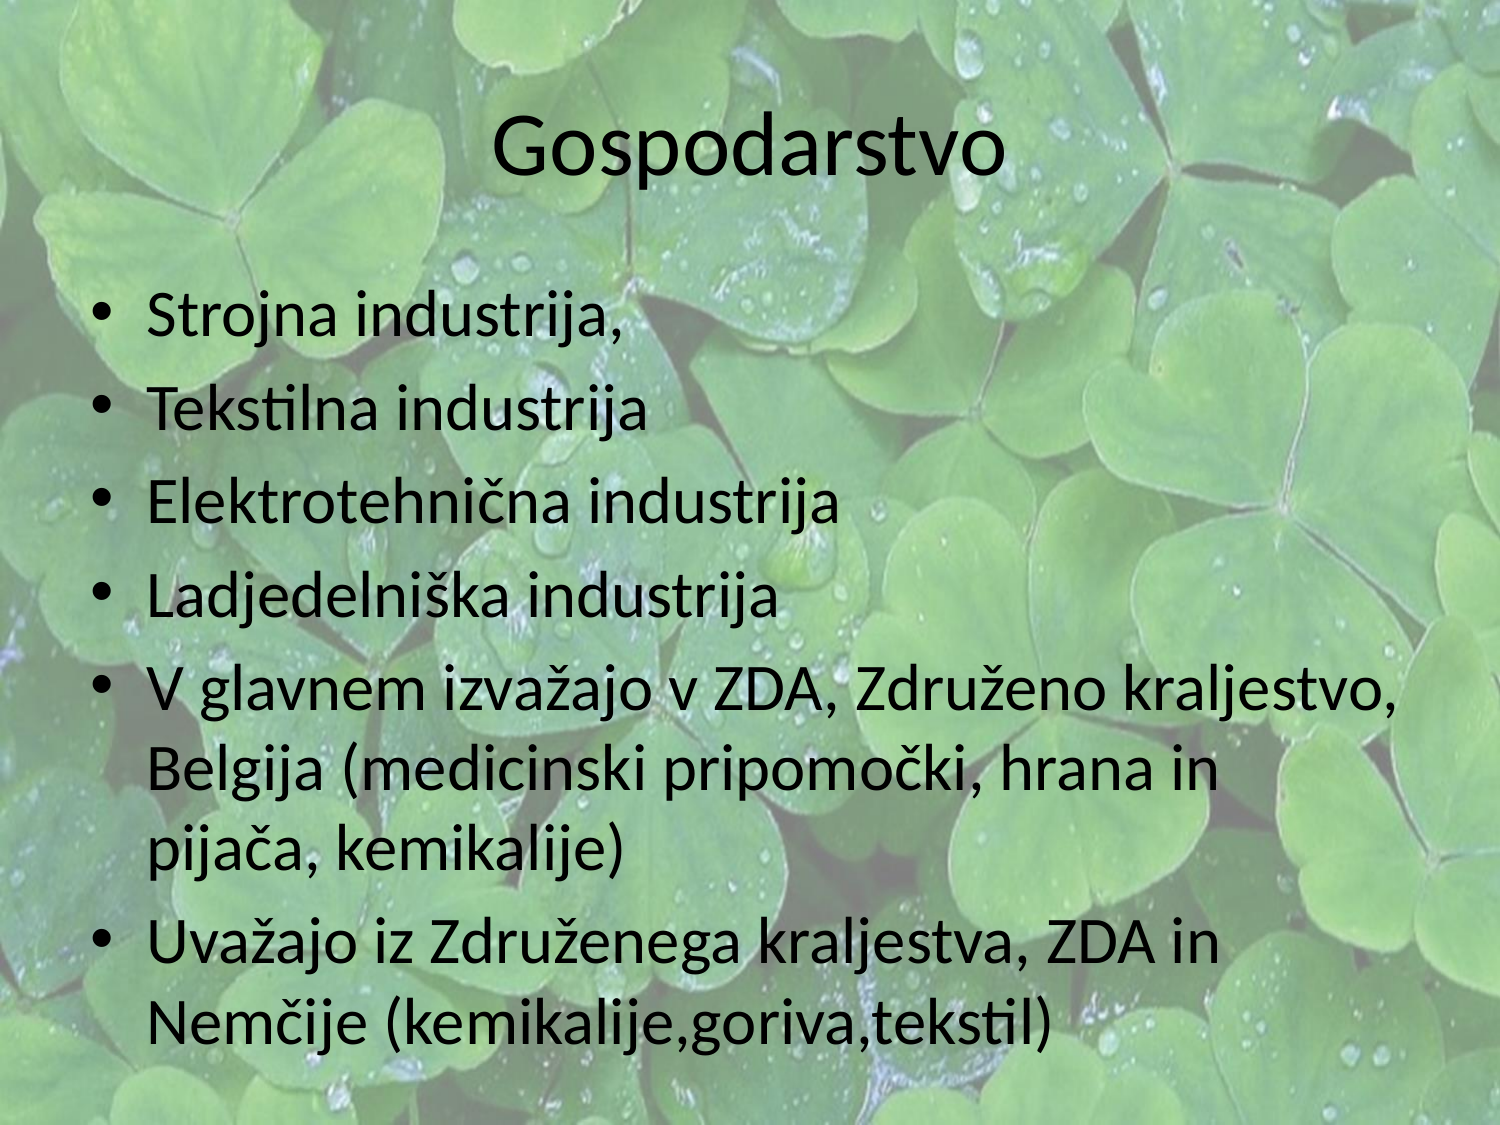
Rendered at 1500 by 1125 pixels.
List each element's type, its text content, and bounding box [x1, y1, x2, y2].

title Gospodarstvo [75, 45, 1425, 233]
picture [0, 0, 1500, 1125]
list Strojna industrija, Tekstilna industrija Elektrotehnična industrija Ladjedelniška industrija V glavnem izvažajo v ZDA, Združeno kraljestvo, Belgija (medicinski pripomočki, hrana in pijača, kemikalije) Uvažajo iz Združenega kraljestva, ZDA in Nemčije (kemikalije,goriva,tekstil) [75, 262, 1425, 1071]
